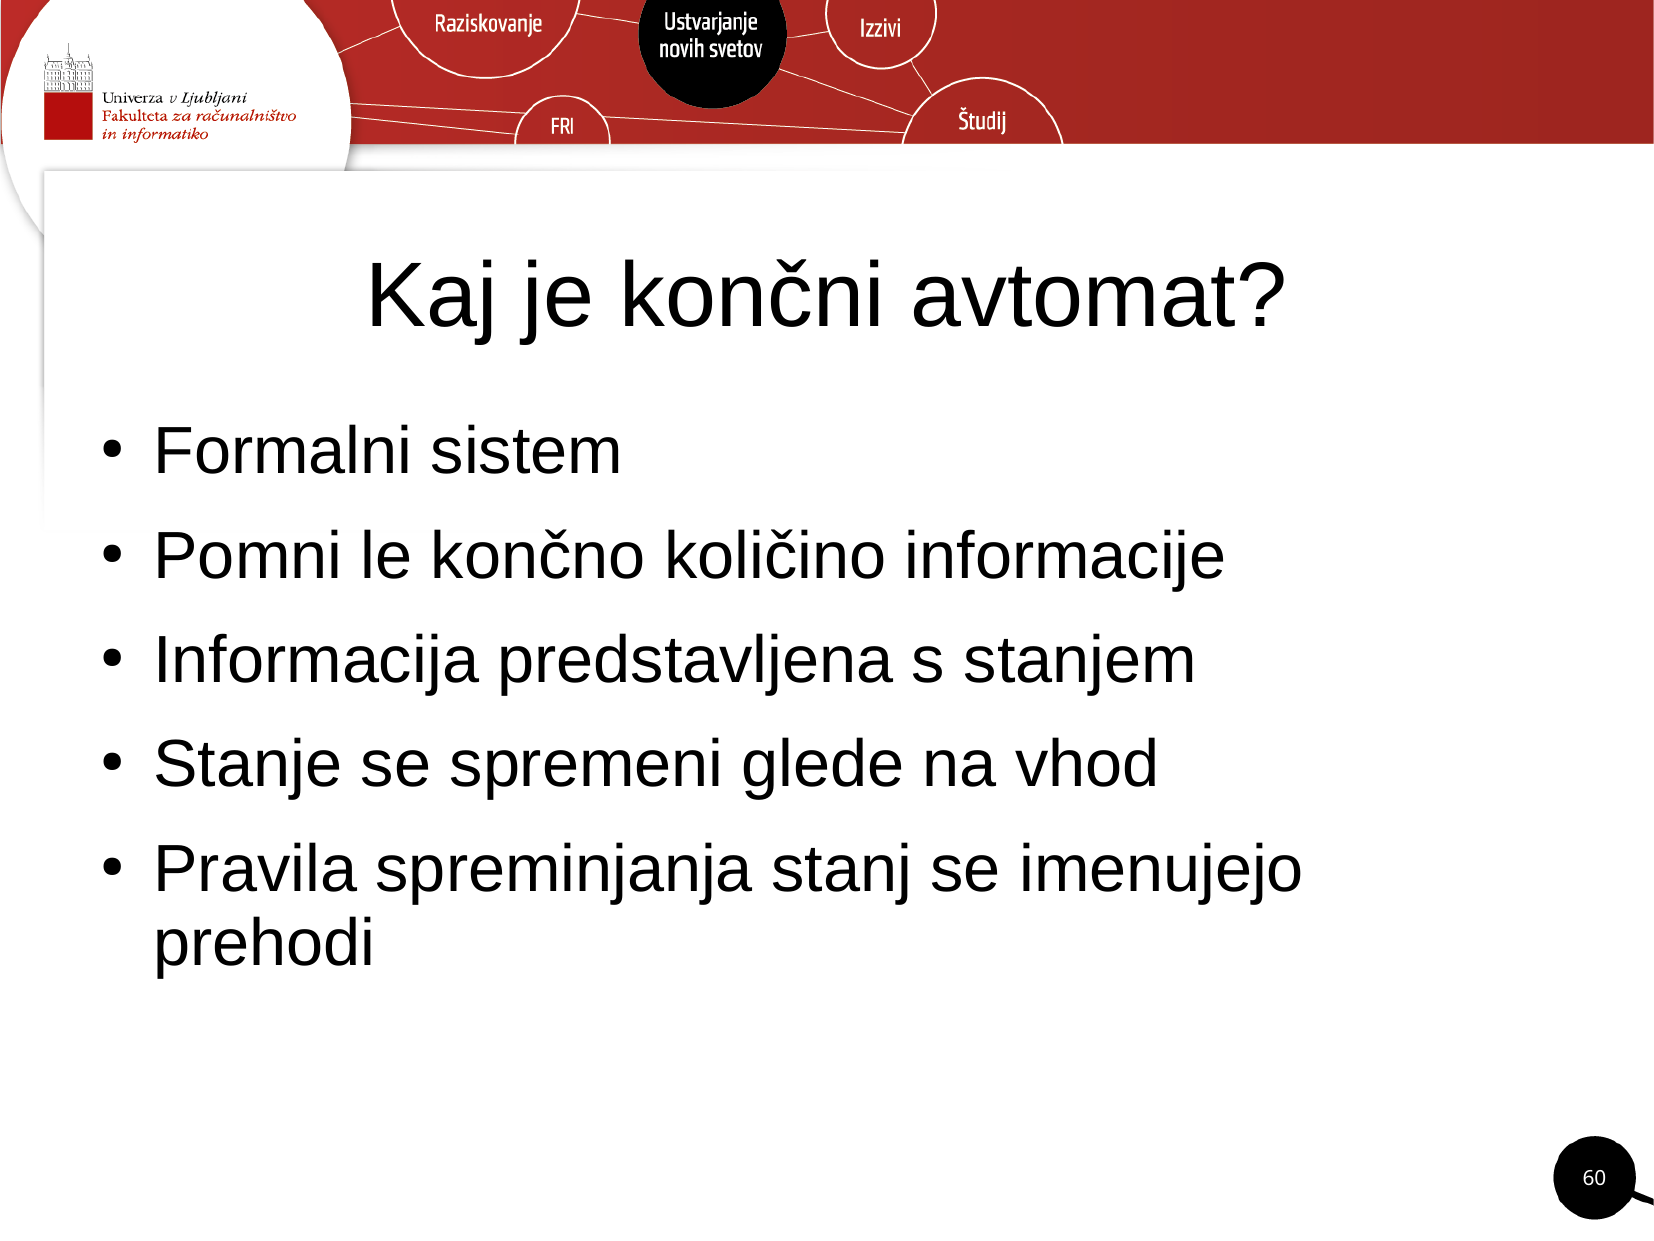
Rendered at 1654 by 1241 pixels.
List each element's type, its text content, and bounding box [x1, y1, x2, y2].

text_box <številka> [1553, 1145, 1636, 1212]
picture [0, 0, 1654, 1241]
title Kaj je končni avtomat? [82, 191, 1571, 399]
list Formalni sistem Pomni le končno količino informacije Informacija predstavljena s stanjem Stanje se spremeni glede na vhod Pravila spreminjanja stanj se imenujejo prehodi [82, 413, 1538, 1010]
